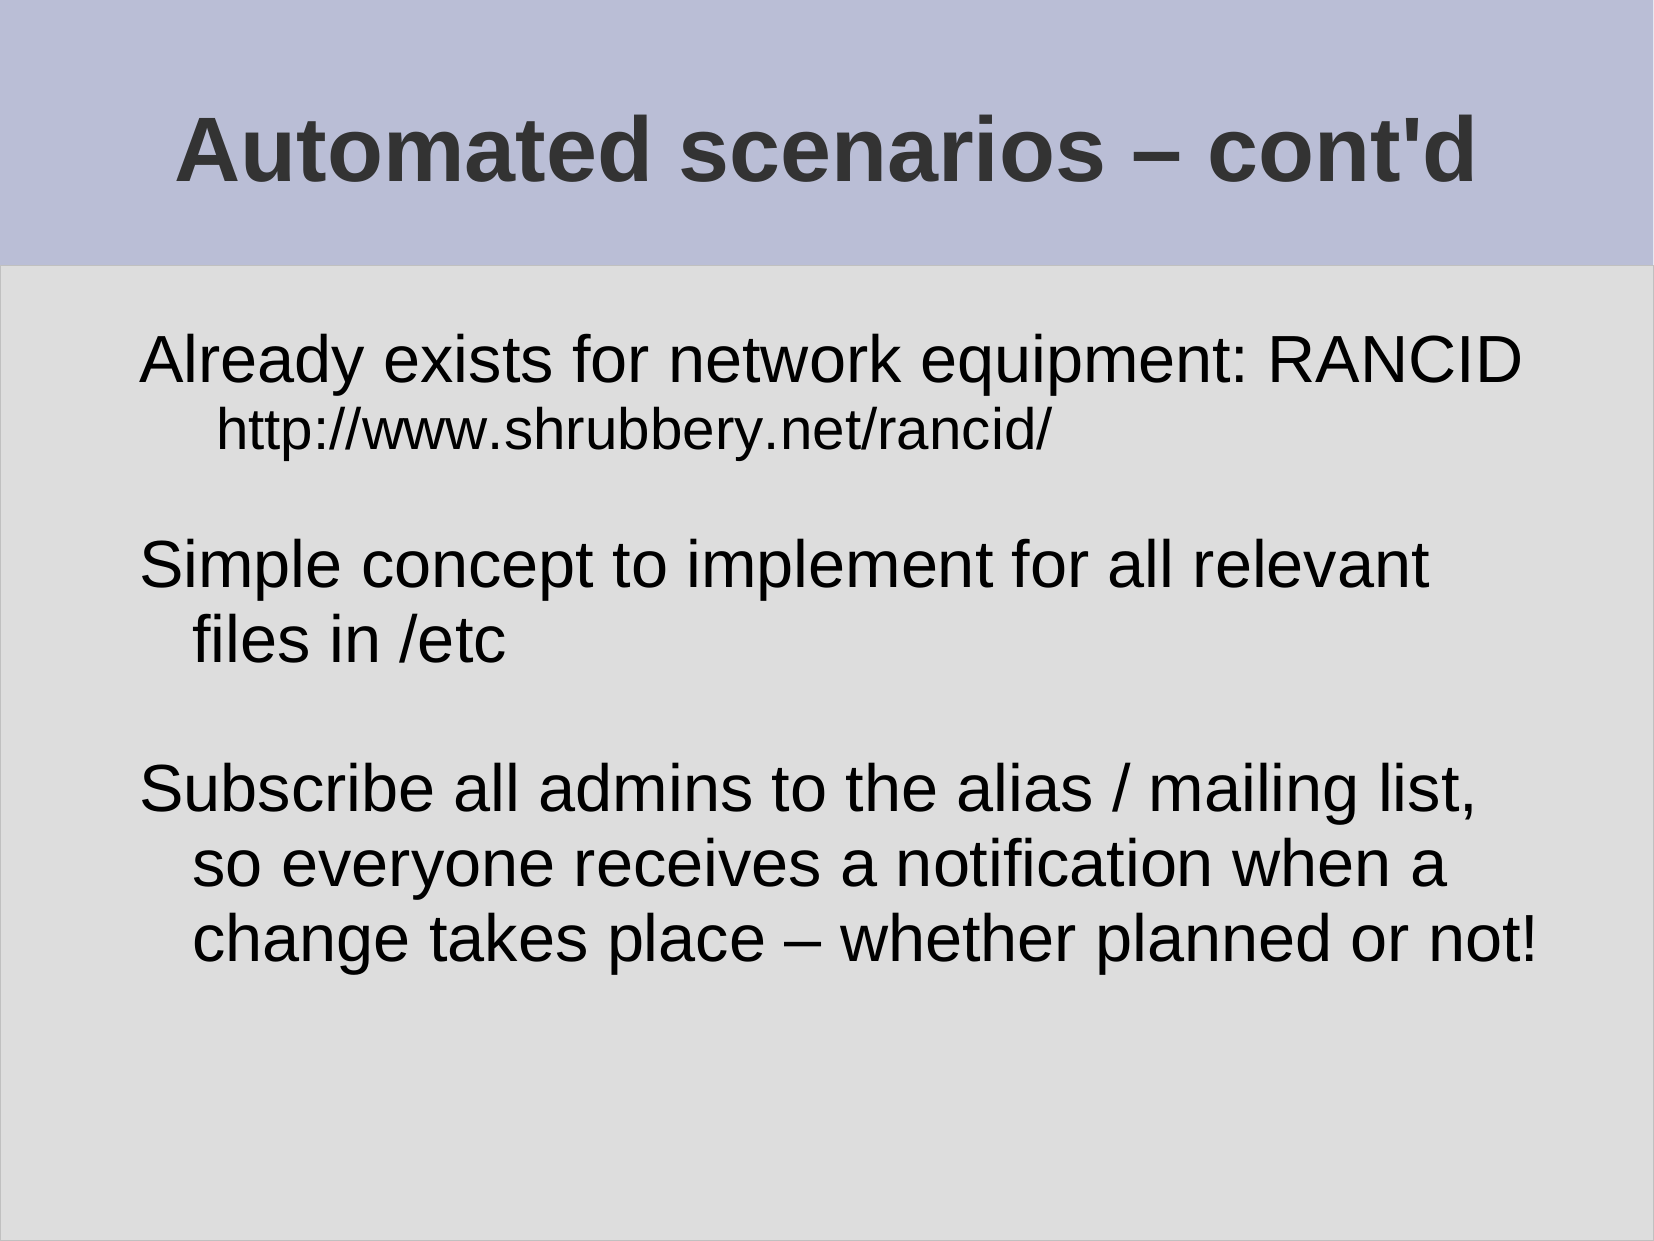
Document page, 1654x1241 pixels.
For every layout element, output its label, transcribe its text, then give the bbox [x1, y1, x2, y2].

list Already exists for network equipment: RANCID http://www.shrubbery.net/rancid/ Simple concept to implement for all relevant files in /etc Subscribe all admins to the alias / mailing list, so everyone receives a notification when a change takes place – whether planned or not! [121, 322, 1561, 1133]
title Automated scenarios – cont'd [121, 46, 1534, 254]
